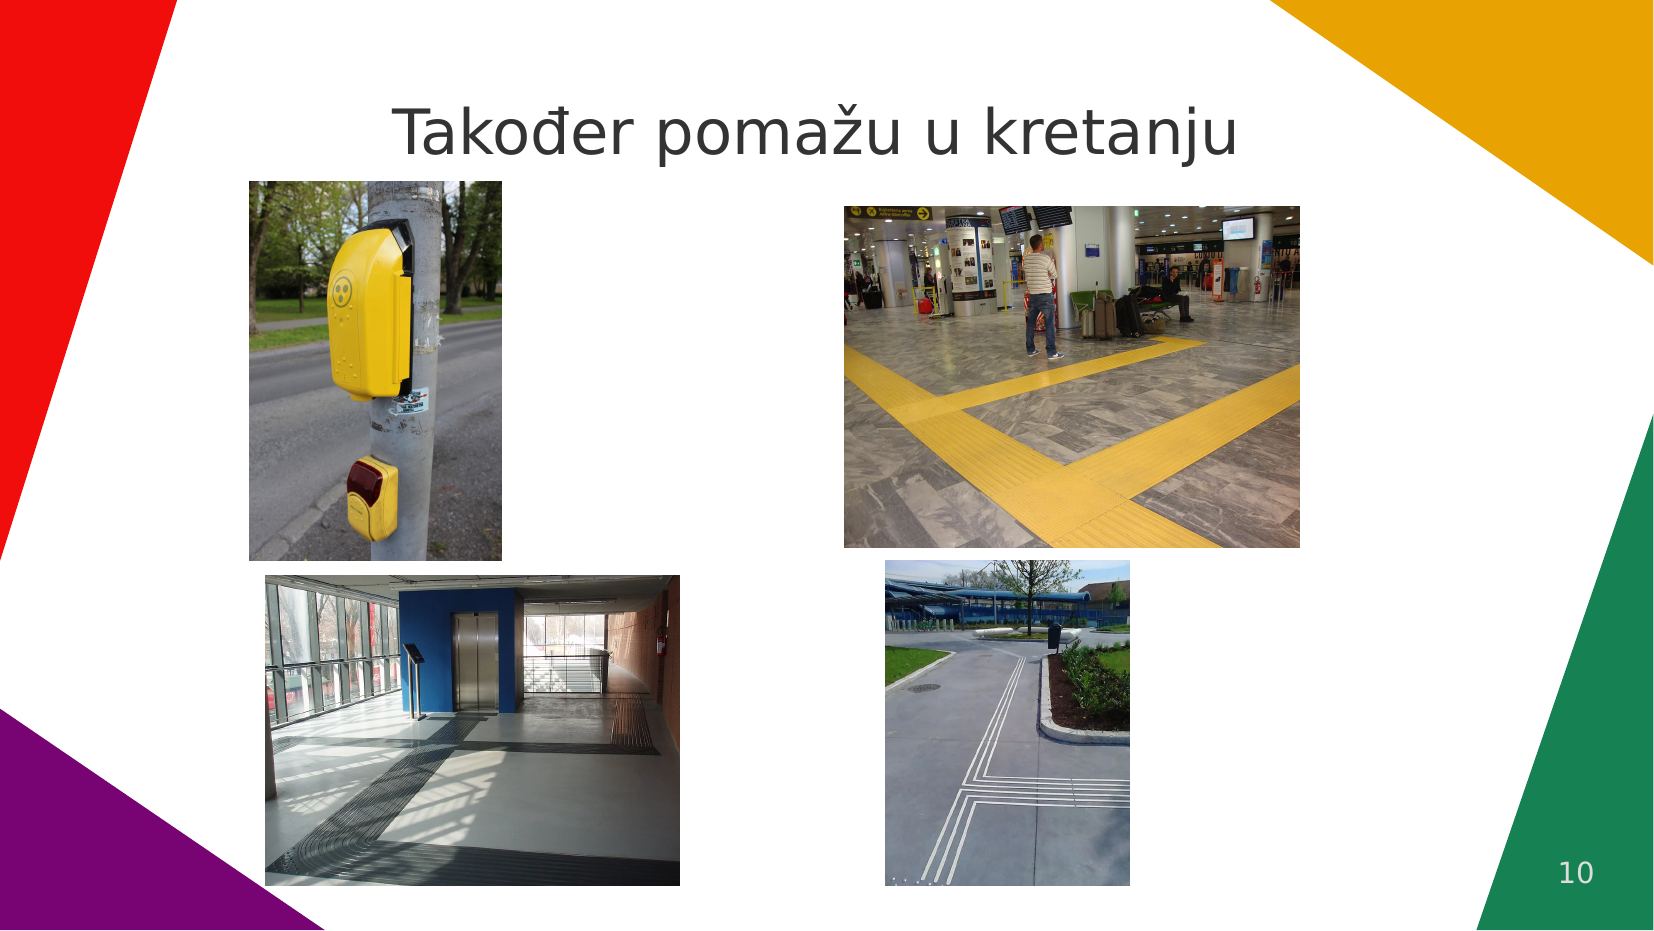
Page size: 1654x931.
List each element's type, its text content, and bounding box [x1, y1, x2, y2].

picture [265, 575, 680, 886]
picture [249, 181, 502, 562]
picture [844, 206, 1300, 548]
title Također pomažu u kretanju [118, 59, 1536, 207]
picture [885, 560, 1130, 886]
